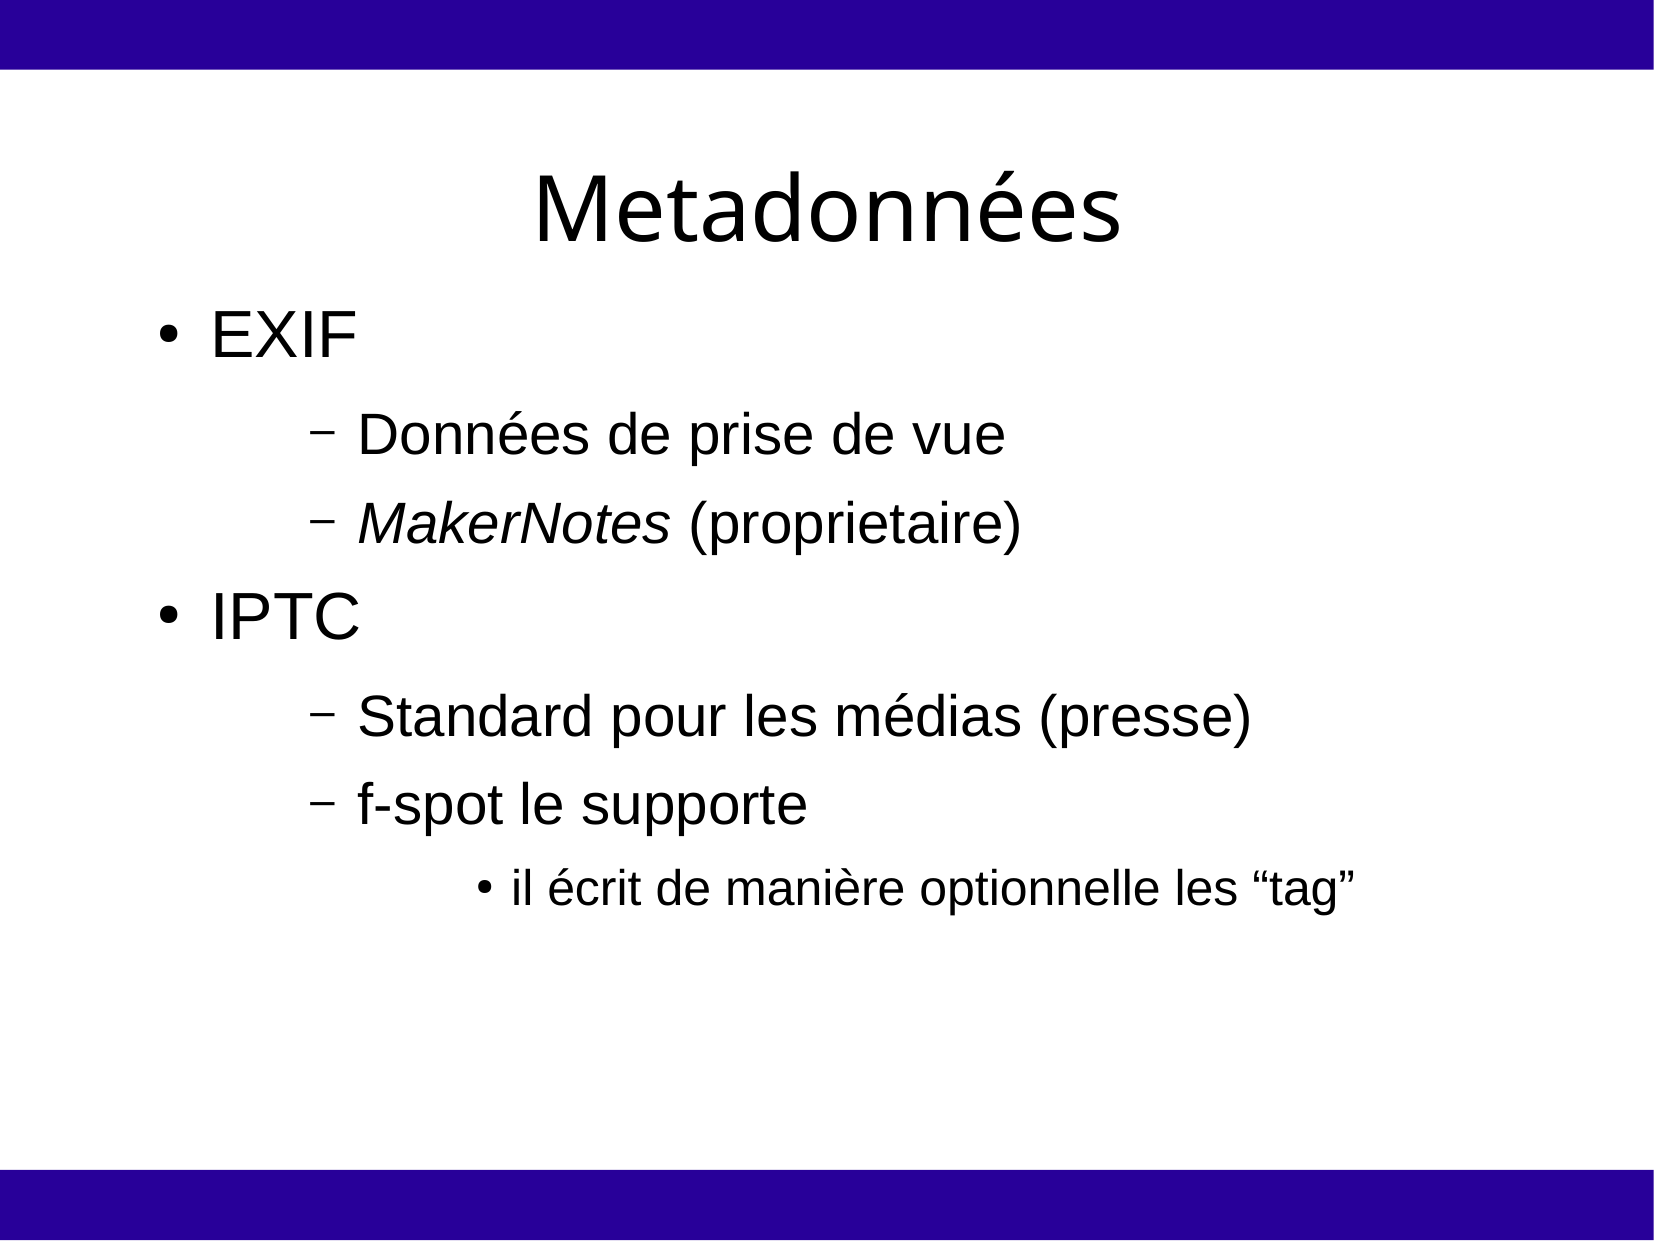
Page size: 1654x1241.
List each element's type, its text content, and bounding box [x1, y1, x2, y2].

list EXIF Données de prise de vue MakerNotes (proprietaire) IPTC Standard pour les médias (presse) f-spot le supporte il écrit de manière optionnelle les “tag” [121, 297, 1514, 1153]
title Metadonnées [121, 102, 1534, 311]
